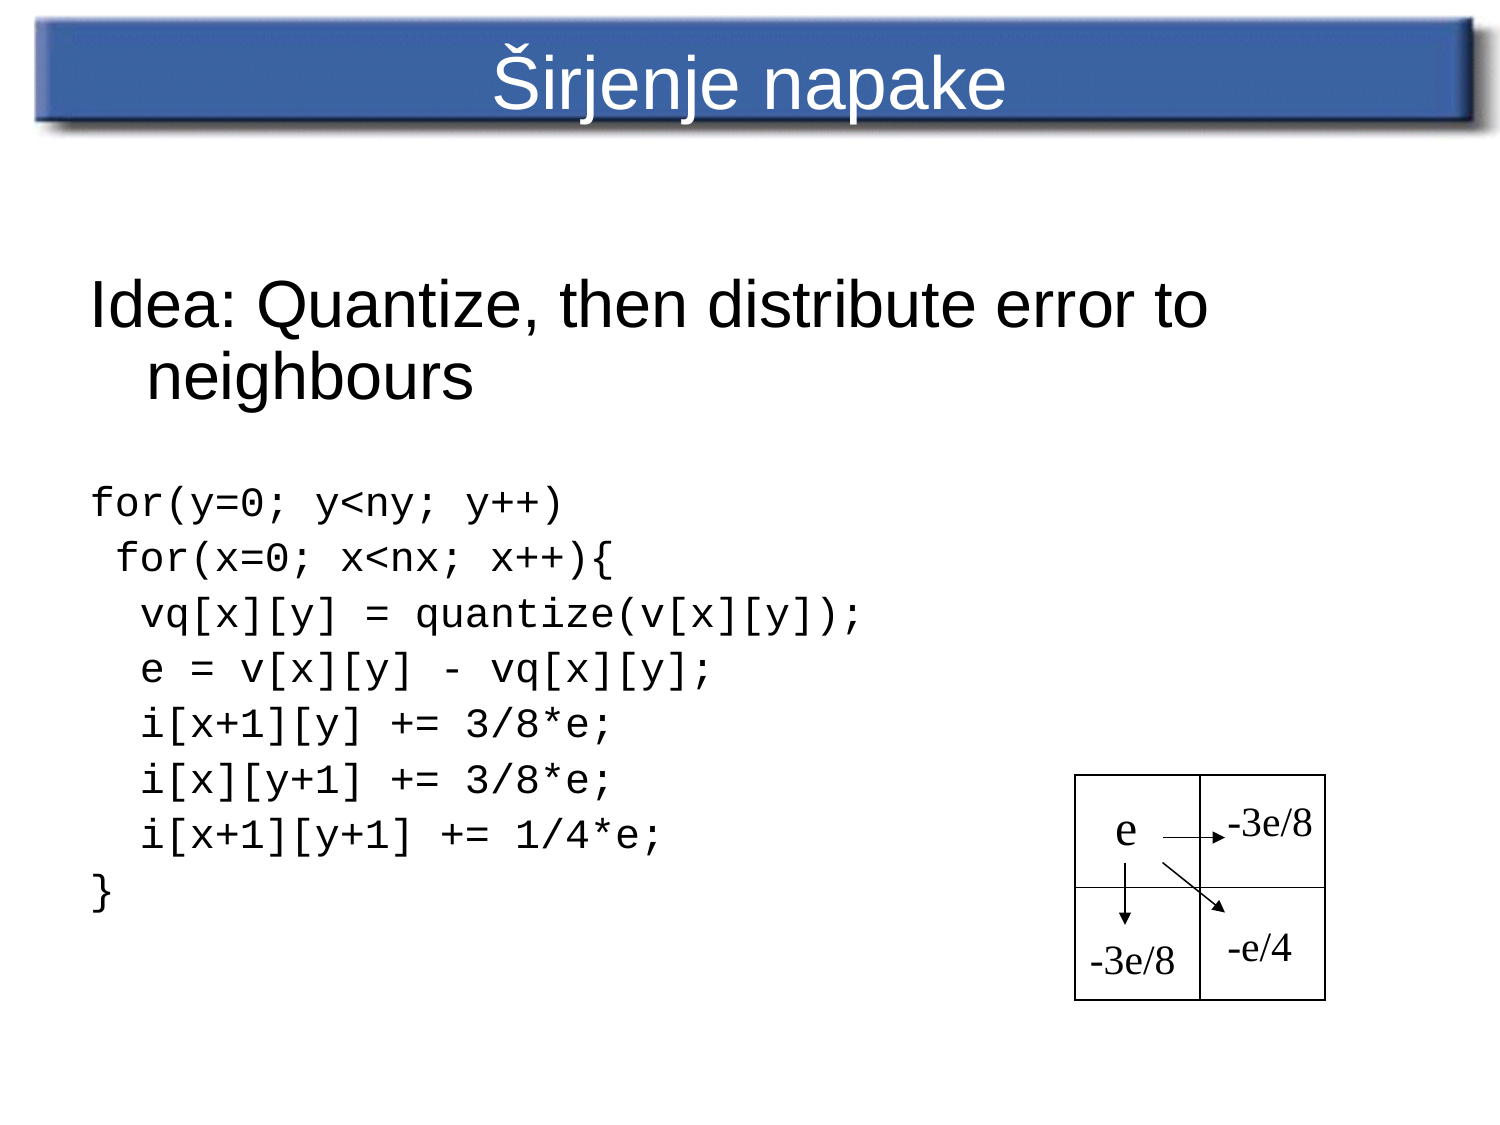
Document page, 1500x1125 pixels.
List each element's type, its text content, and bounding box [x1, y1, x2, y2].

title Širjenje napake [75, 26, 1426, 133]
text_box -3e/8 [1212, 787, 1329, 853]
picture [33, 14, 1500, 141]
list Idea: Quantize, then distribute error to neighbours for(y=0; y<ny; y++) for(x=0; x<nx; x++){ vq[x][y] = quantize(v[x][y]); e = v[x][y] - vq[x][y]; i[x+1][y] += 3/8*e; i[x][y+1] += 3/8*e; i[x+1][y+1] += 1/4*e; } [75, 262, 1426, 1006]
text_box -e/4 [1212, 912, 1308, 979]
text_box e [1100, 787, 1153, 863]
text_box -3e/8 [1074, 924, 1191, 991]
